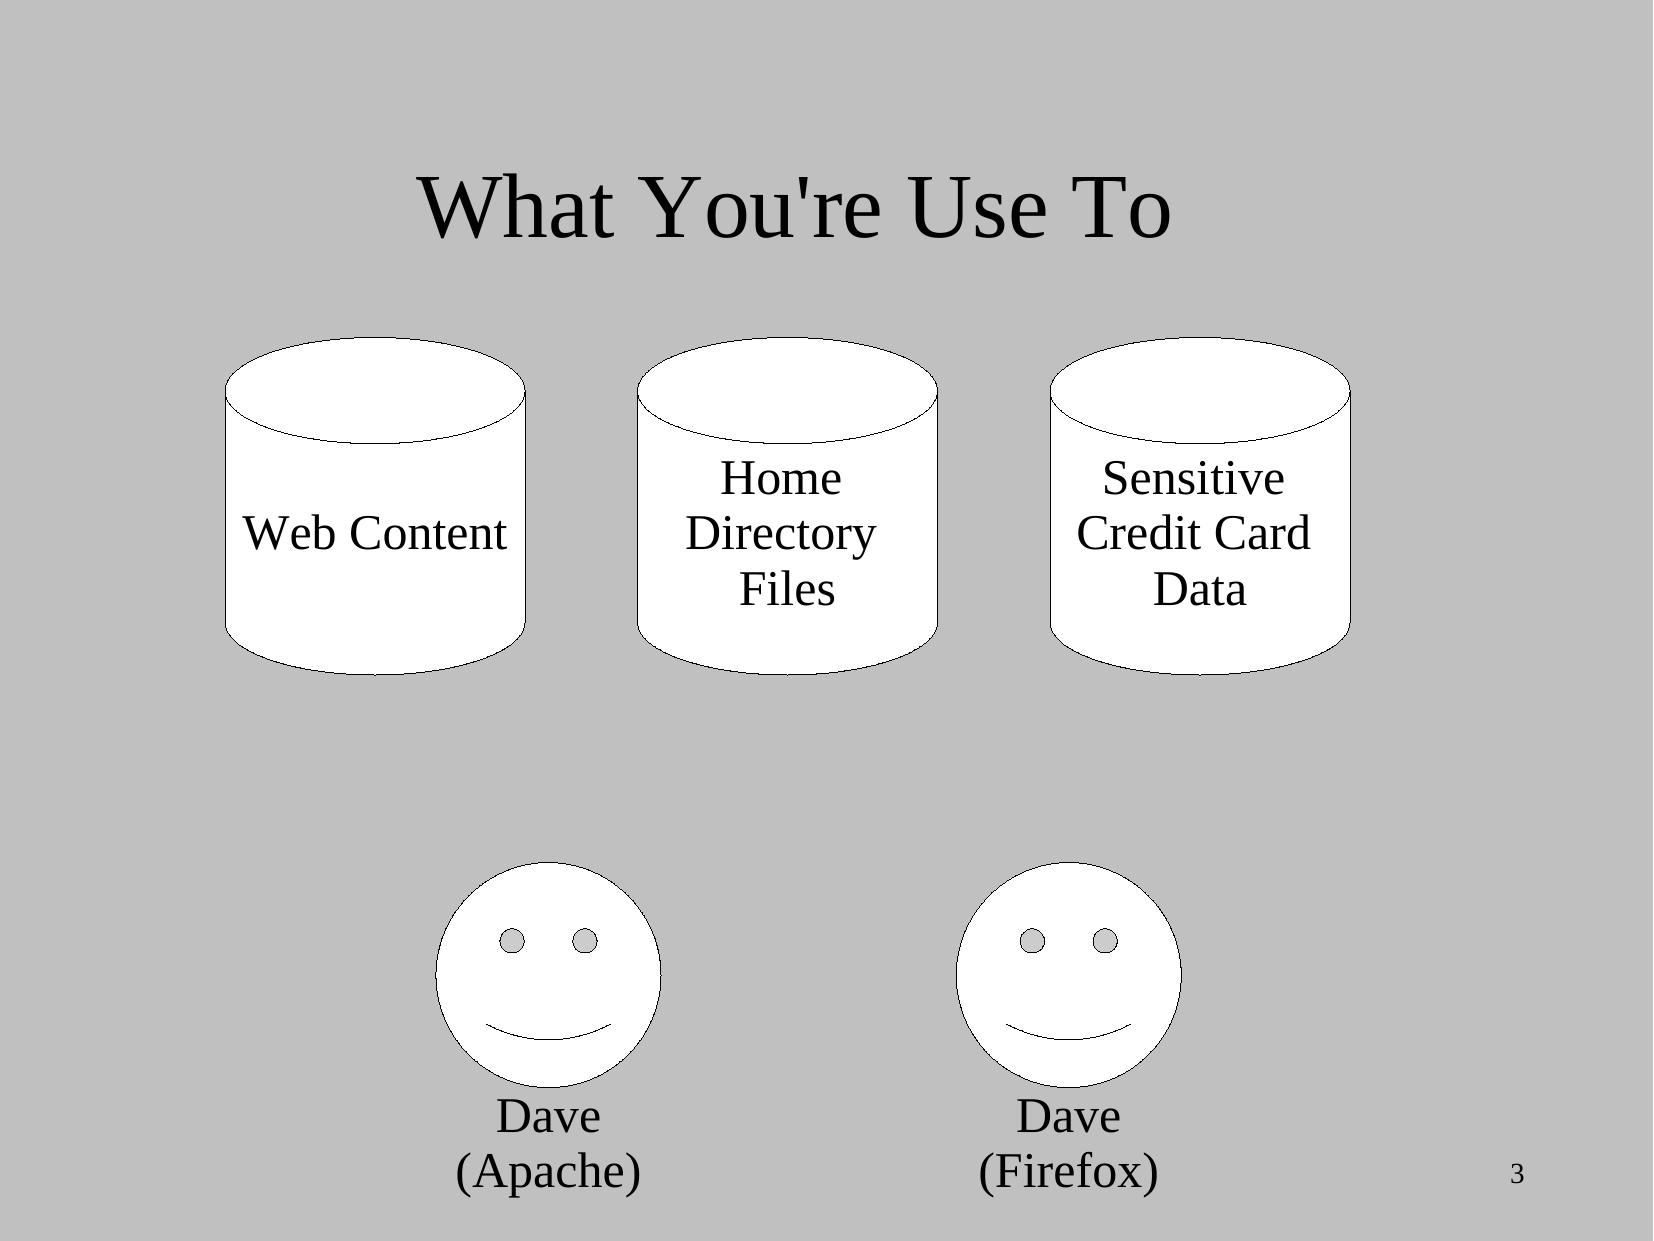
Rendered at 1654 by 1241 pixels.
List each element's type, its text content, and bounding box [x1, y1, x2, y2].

text_box Dave (Apache) [379, 1087, 718, 1201]
text_box Sensitive Credit Card Data [1050, 337, 1351, 676]
text_box Dave (Firefox) [900, 1087, 1238, 1201]
text_box [956, 862, 1182, 1087]
text_box Web Content [225, 337, 526, 676]
text_box [435, 862, 662, 1087]
text_box Home Directory Files [637, 337, 938, 676]
title What You're Use To [312, 102, 1279, 310]
